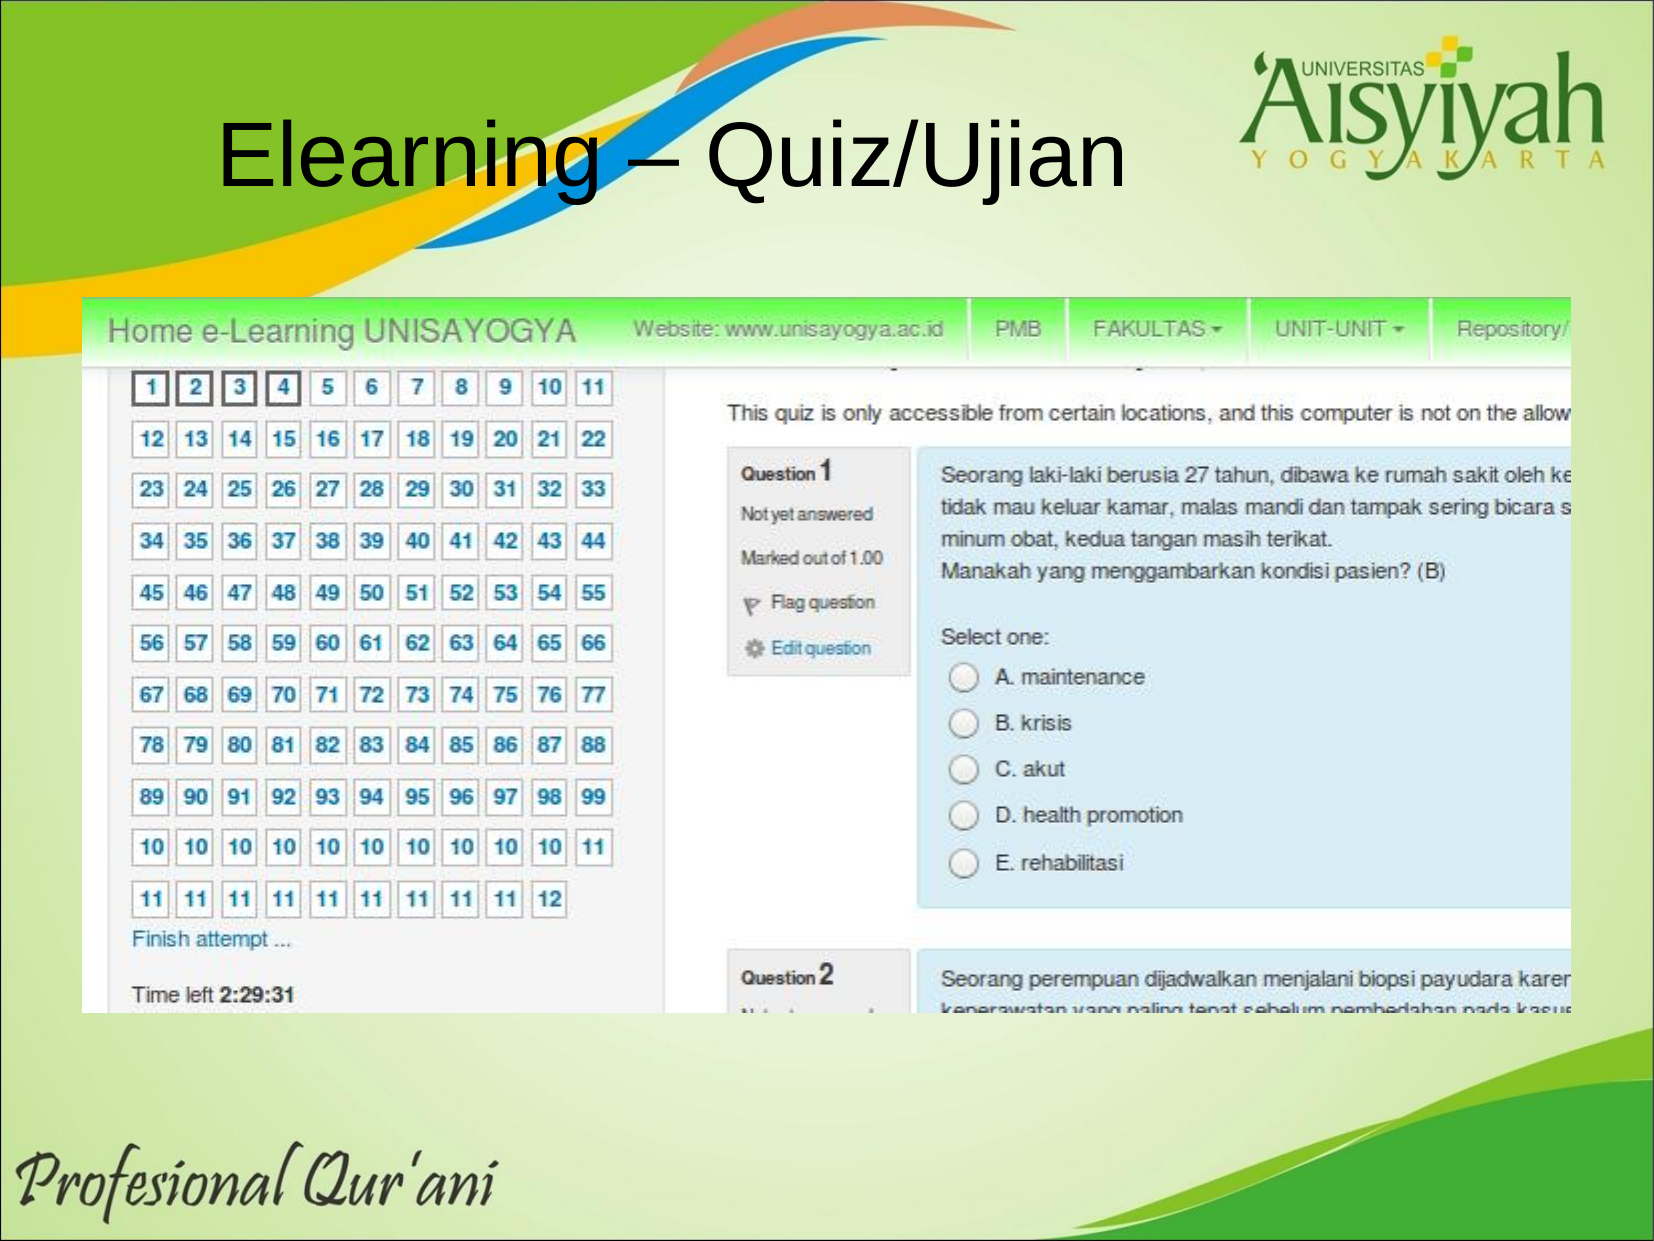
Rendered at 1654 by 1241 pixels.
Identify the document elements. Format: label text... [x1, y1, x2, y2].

picture [0, 0, 1654, 1241]
text_box Elearning – Quiz/Ujian [82, 94, 1264, 213]
